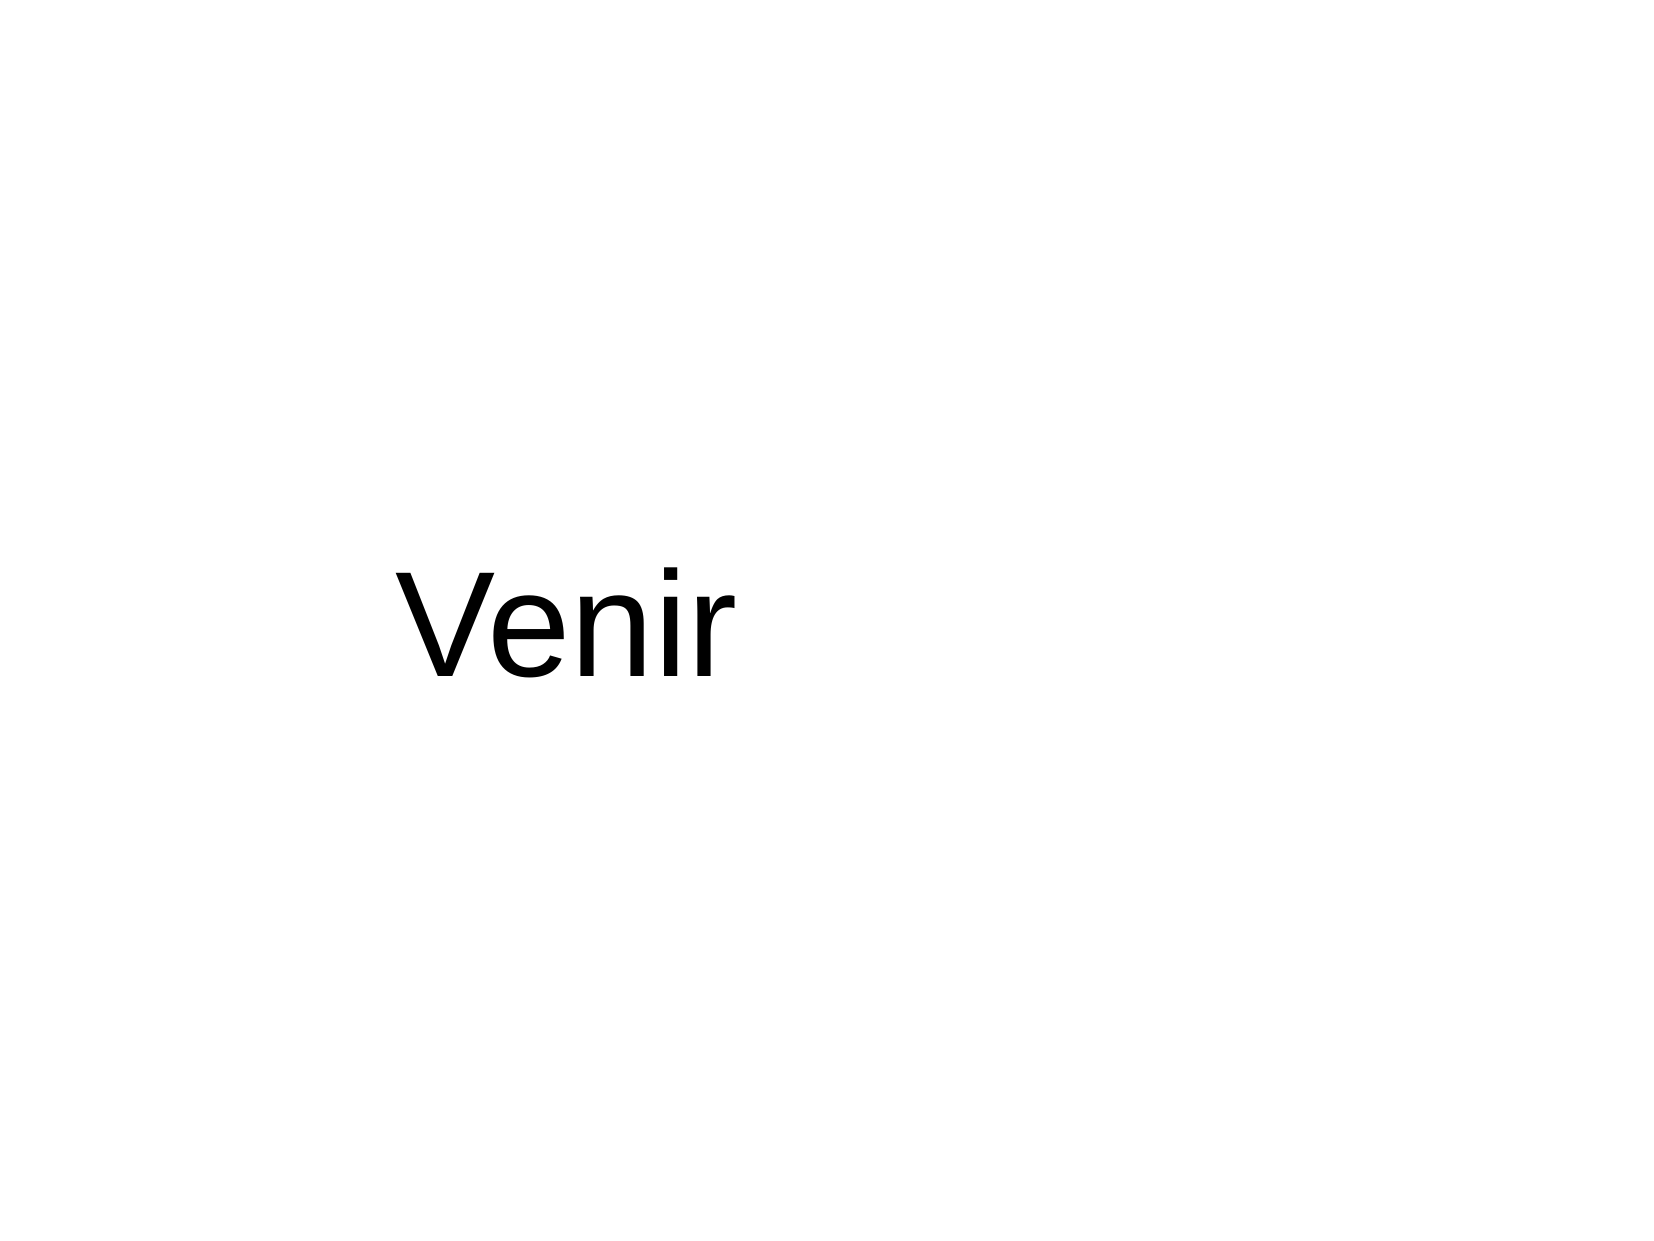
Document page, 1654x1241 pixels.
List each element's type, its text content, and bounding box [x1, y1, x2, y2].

text_box Venir [380, 533, 1279, 717]
